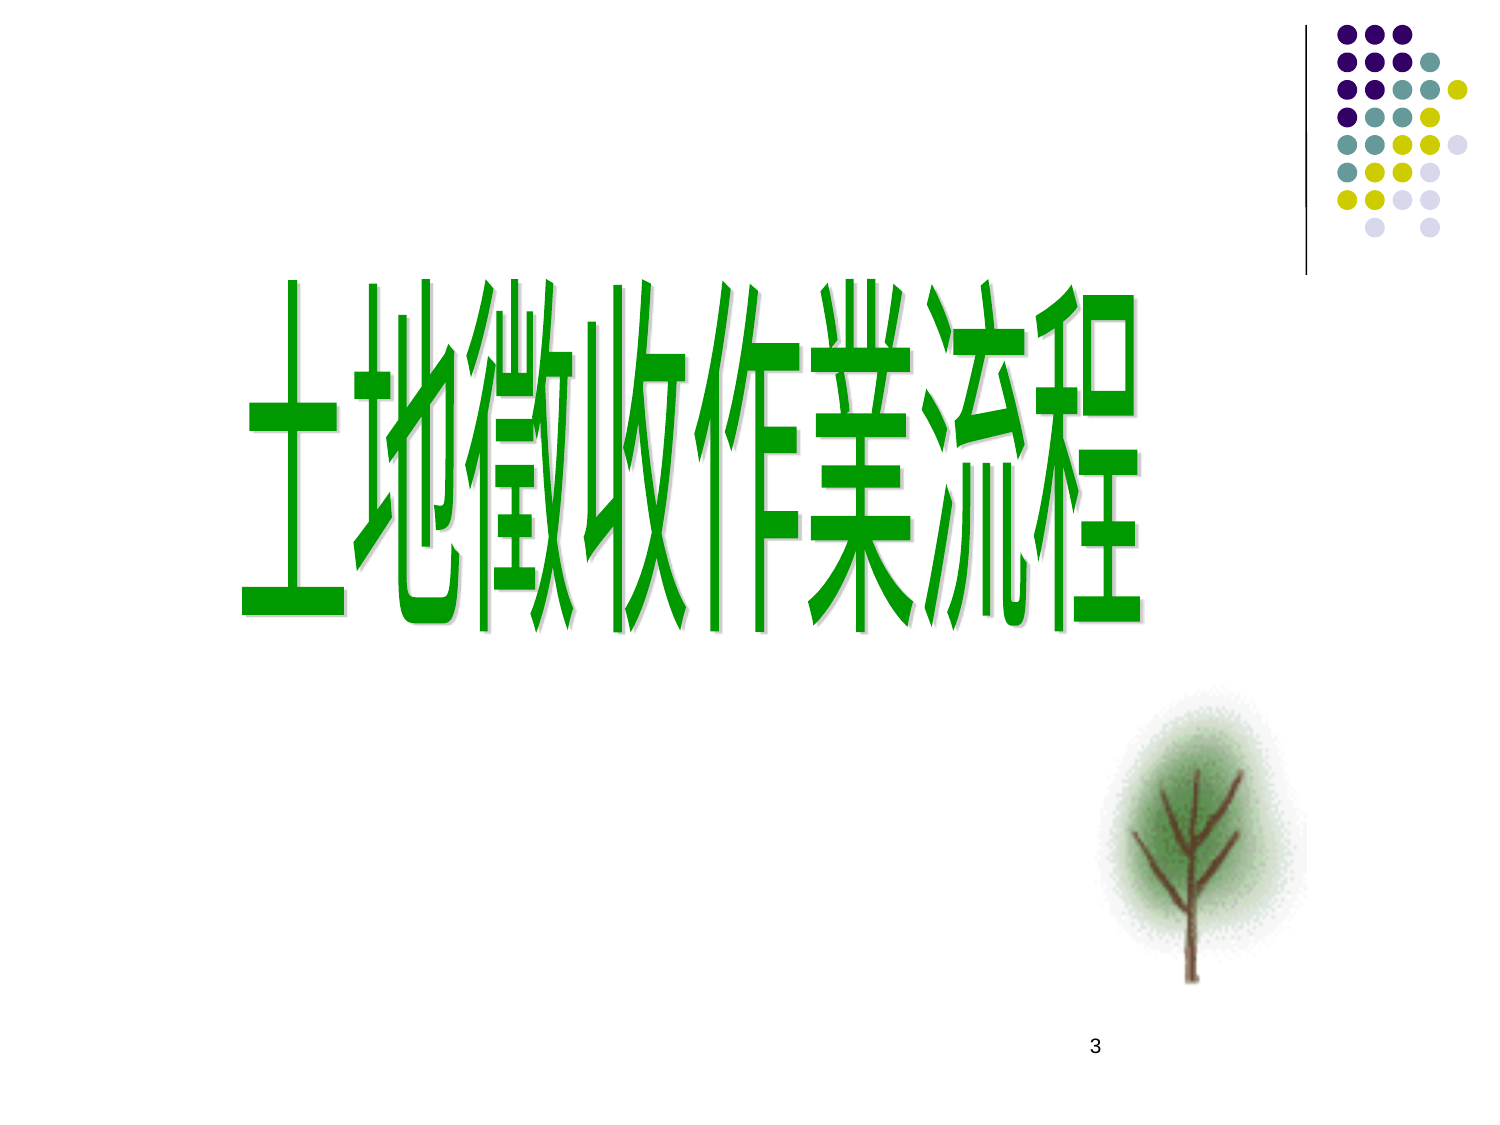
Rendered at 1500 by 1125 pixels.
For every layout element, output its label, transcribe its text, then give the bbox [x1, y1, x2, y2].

text_box 土地徵收作業流程 [694, 280, 731, 632]
picture [1092, 680, 1307, 1000]
text_box 土地徵收作業流程 [1073, 449, 1140, 622]
text_box 土地徵收作業流程 [495, 278, 574, 633]
text_box 土地徵收作業流程 [466, 279, 494, 378]
text_box 土地徵收作業流程 [724, 283, 800, 632]
text_box 土地徵收作業流程 [1083, 295, 1134, 416]
text_box 土地徵收作業流程 [982, 462, 991, 616]
text_box 土地徵收作業流程 [924, 483, 953, 628]
text_box 土地徵收作業流程 [583, 284, 622, 633]
text_box 土地徵收作業流程 [623, 279, 687, 633]
text_box 土地徵收作業流程 [494, 464, 536, 590]
text_box 土地徵收作業流程 [807, 278, 914, 633]
text_box 土地徵收作業流程 [353, 283, 392, 572]
text_box 土地徵收作業流程 [947, 462, 971, 632]
text_box 土地徵收作業流程 [953, 279, 1025, 460]
text_box 土地徵收作業流程 [921, 388, 948, 453]
text_box [1074, 1025, 1426, 1101]
text_box 土地徵收作業流程 [1033, 284, 1079, 632]
text_box 土地徵收作業流程 [465, 279, 533, 632]
text_box 土地徵收作業流程 [926, 284, 952, 354]
text_box 土地徵收作業流程 [386, 279, 460, 624]
text_box 土地徵收作業流程 [242, 280, 344, 615]
text_box 土地徵收作業流程 [1002, 462, 1027, 626]
